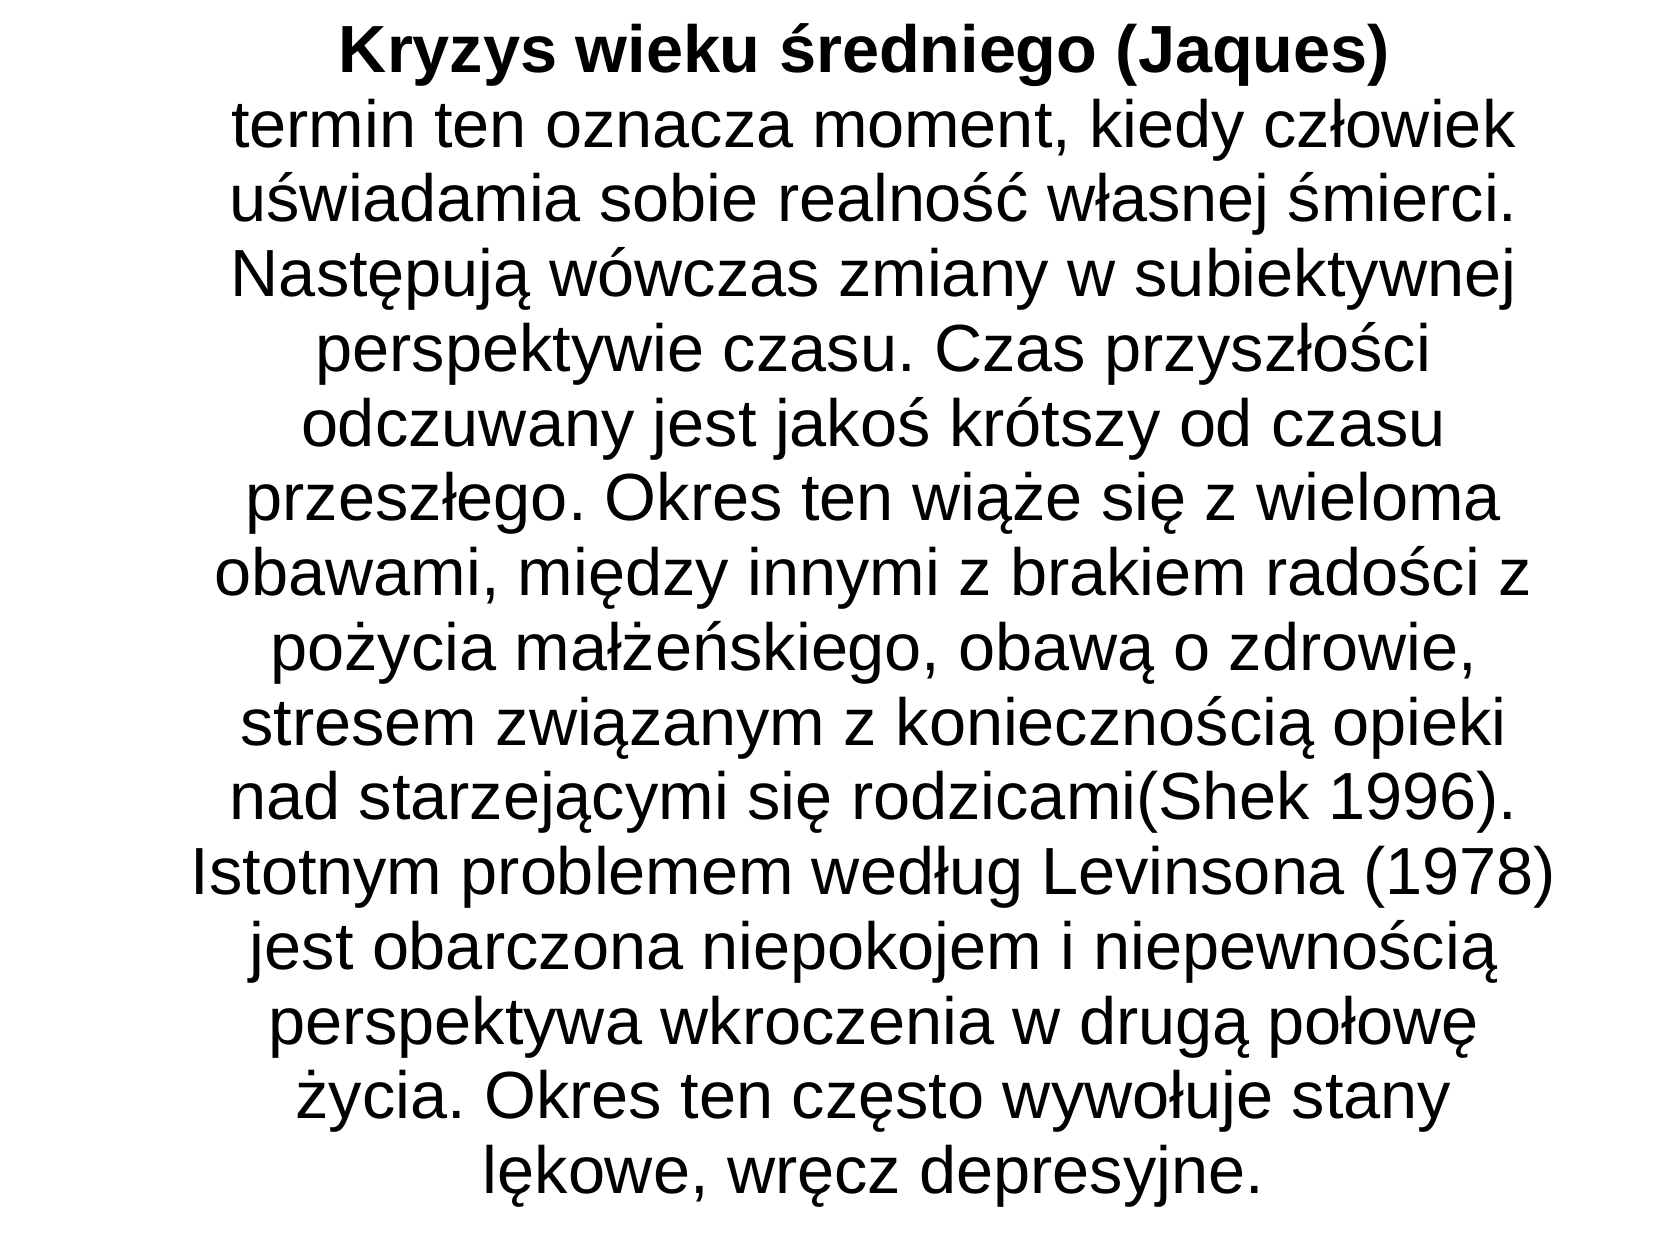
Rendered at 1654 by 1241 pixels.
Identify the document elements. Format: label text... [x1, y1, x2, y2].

subtitle Kryzys wieku średniego (Jaques) termin ten oznacza moment, kiedy człowiek uświadamia sobie realność własnej śmierci. Następują wówczas zmiany w subiektywnej perspektywie czasu. Czas przyszłości odczuwany jest jakoś krótszy od czasu przeszłego. Okres ten wiąże się z wieloma obawami, między innymi z brakiem radości z pożycia małżeńskiego, obawą o zdrowie, stresem związanym z koniecznością opieki nad starzejącymi się rodzicami(Shek 1996). Istotnym problemem według Levinsona (1978) jest obarczona niepokojem i niepewnością perspektywa wkroczenia w drugą połowę życia. Okres ten często wywołuje stany lękowe, wręcz depresyjne. [188, 11, 1560, 1209]
